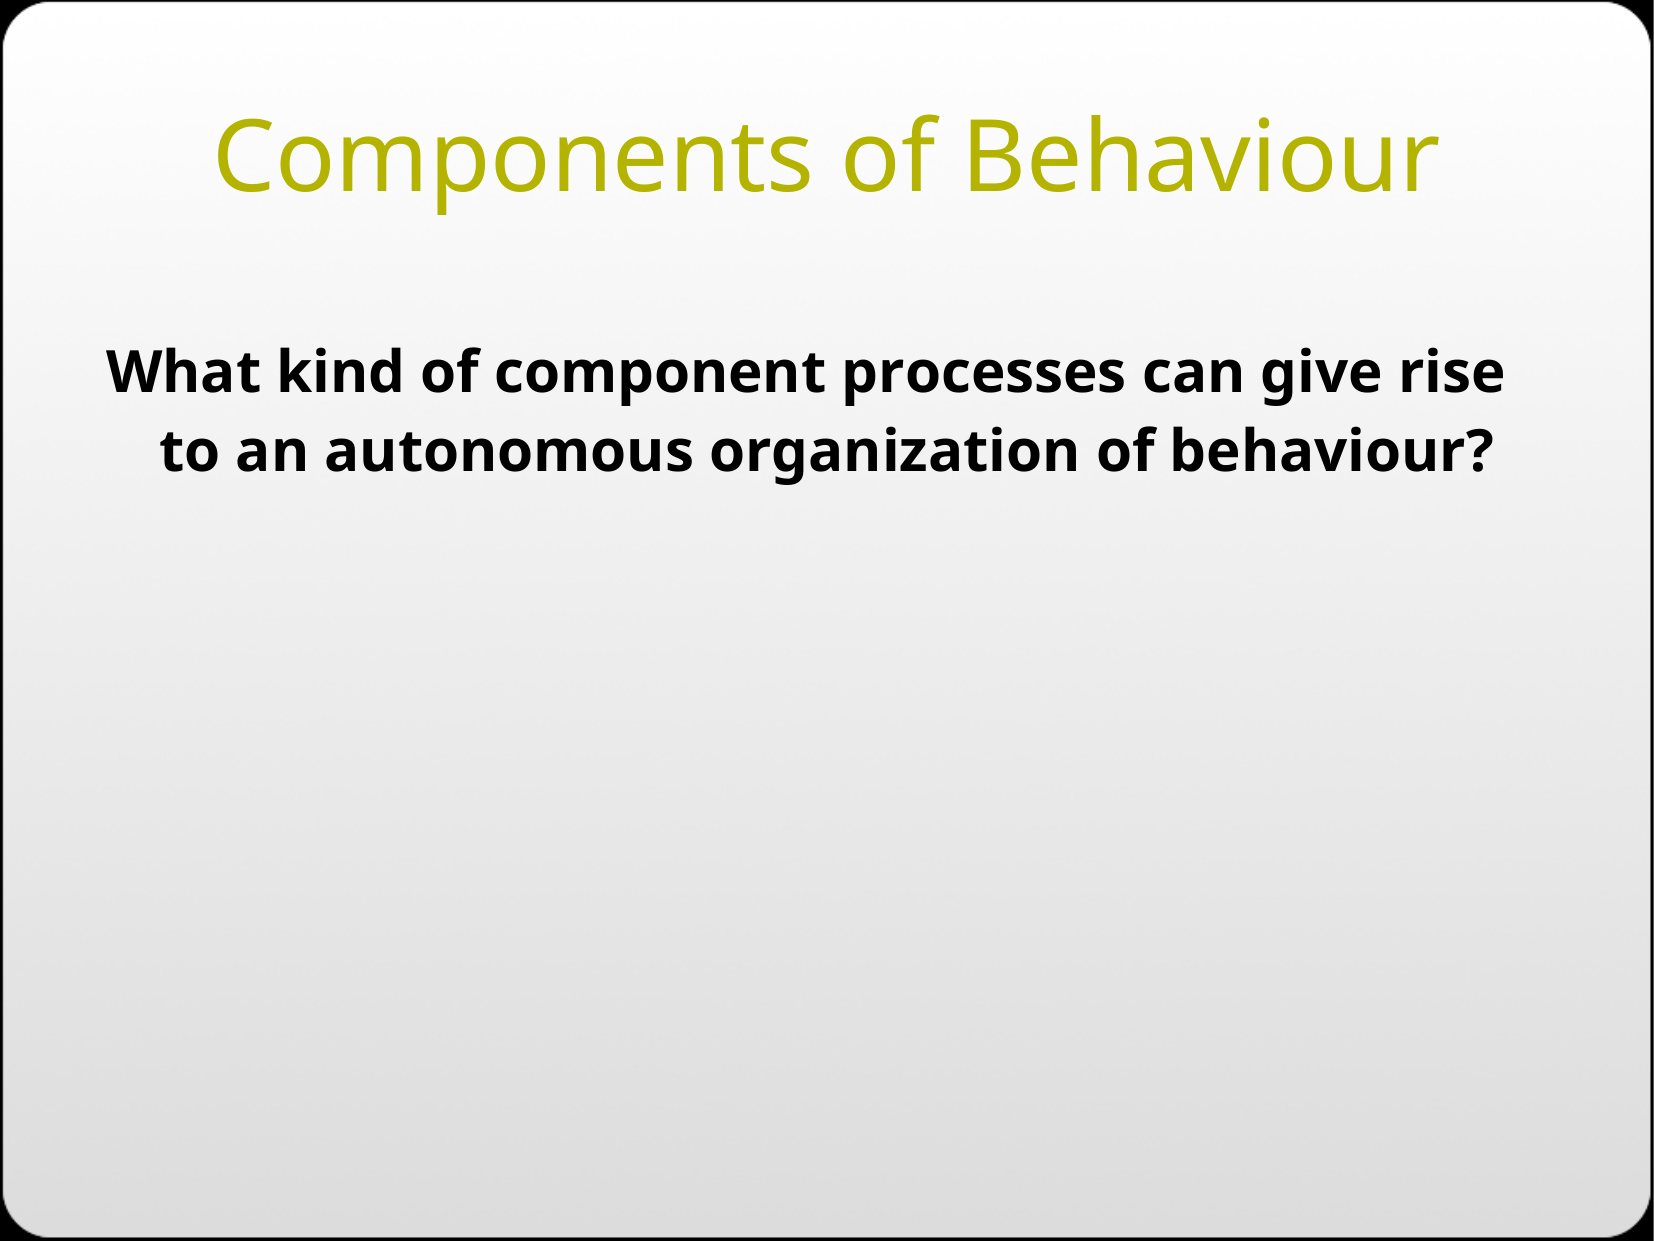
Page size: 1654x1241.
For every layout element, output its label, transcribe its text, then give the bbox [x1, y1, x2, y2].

picture [0, 0, 1654, 1241]
list What kind of component processes can give rise to an autonomous organization of behaviour? [88, 330, 1577, 1134]
title Components of Behaviour [29, 56, 1625, 250]
